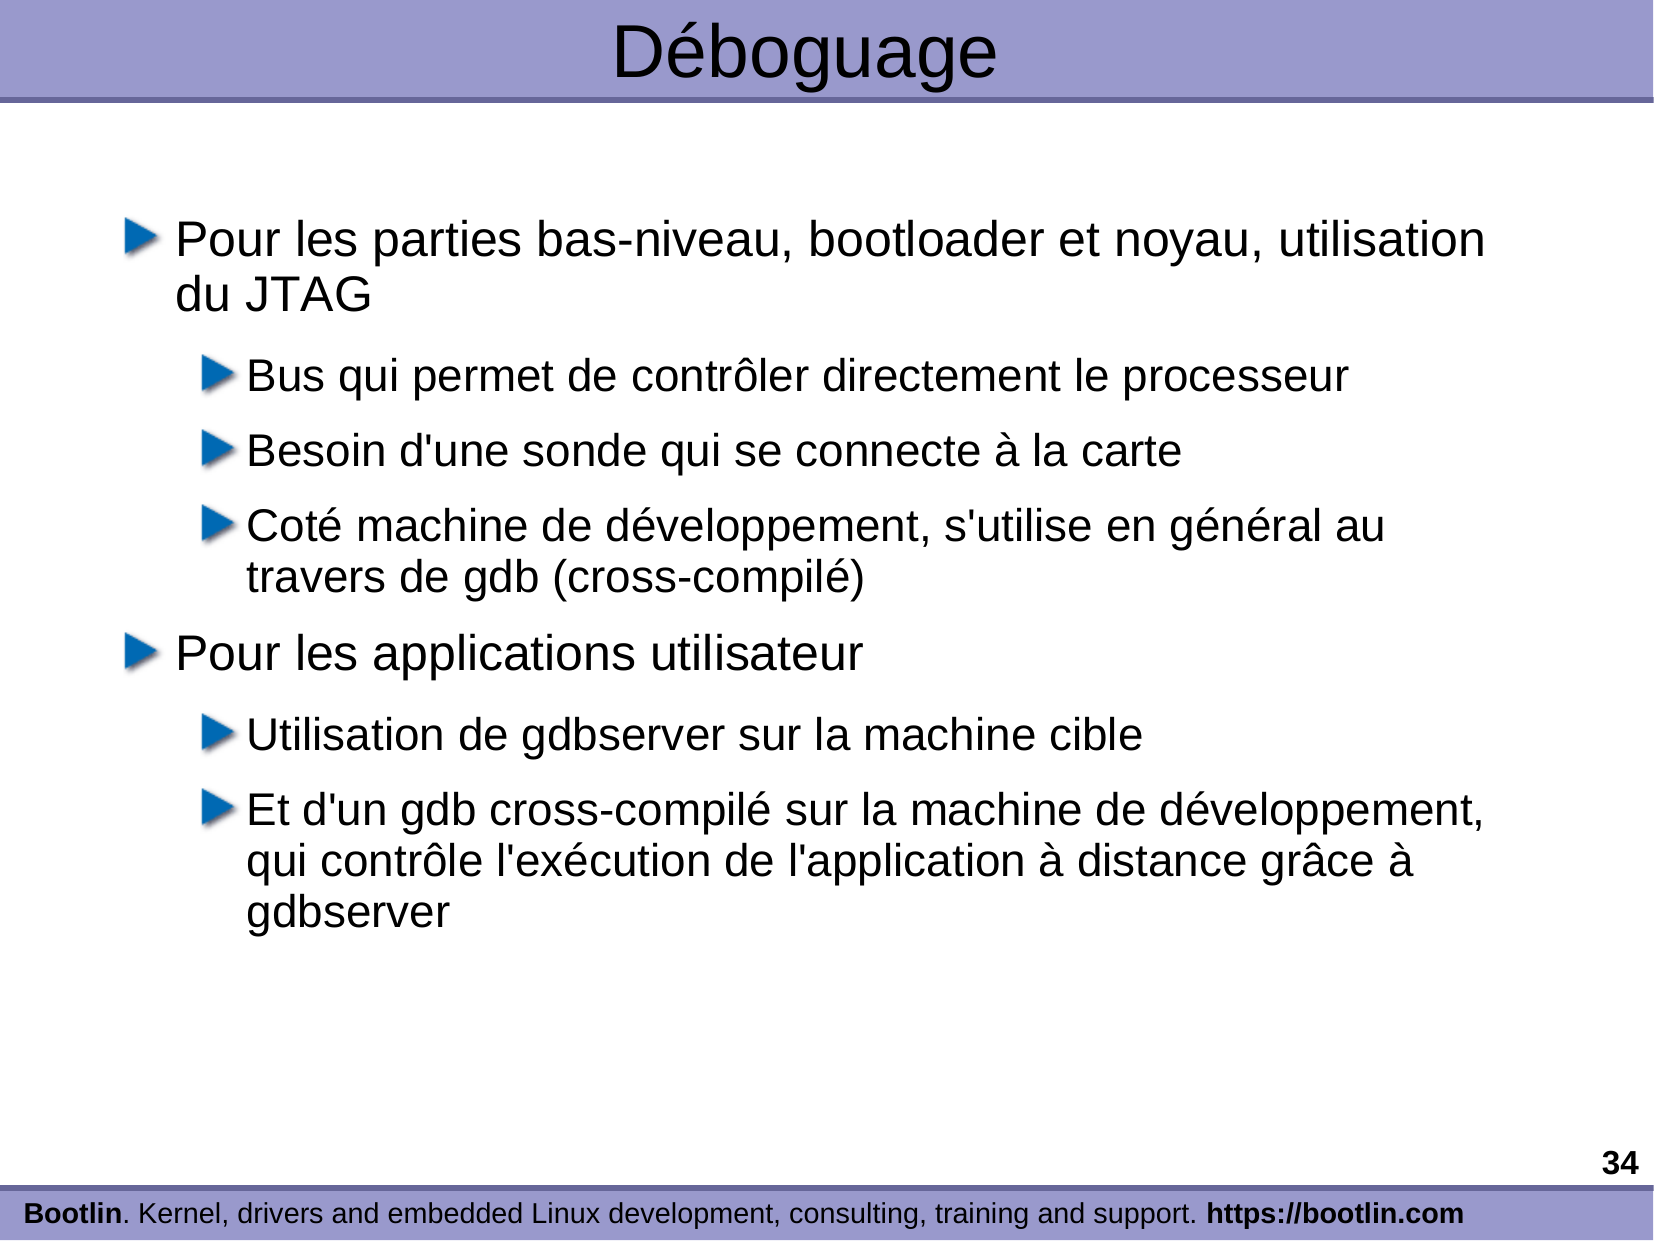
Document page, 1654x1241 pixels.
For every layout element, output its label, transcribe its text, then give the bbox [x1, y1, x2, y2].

title Déboguage [60, 5, 1551, 97]
list Pour les parties bas-niveau, bootloader et noyau, utilisation du JTAG Bus qui permet de contrôler directement le processeur Besoin d'une sonde qui se connecte à la carte Coté machine de développement, s'utilise en général au travers de gdb (cross-compilé) Pour les applications utilisateur Utilisation de gdbserver sur la machine cible Et d'un gdb cross-compilé sur la machine de développement, qui contrôle l'exécution de l'application à distance grâce à gdbserver [105, 210, 1518, 1061]
